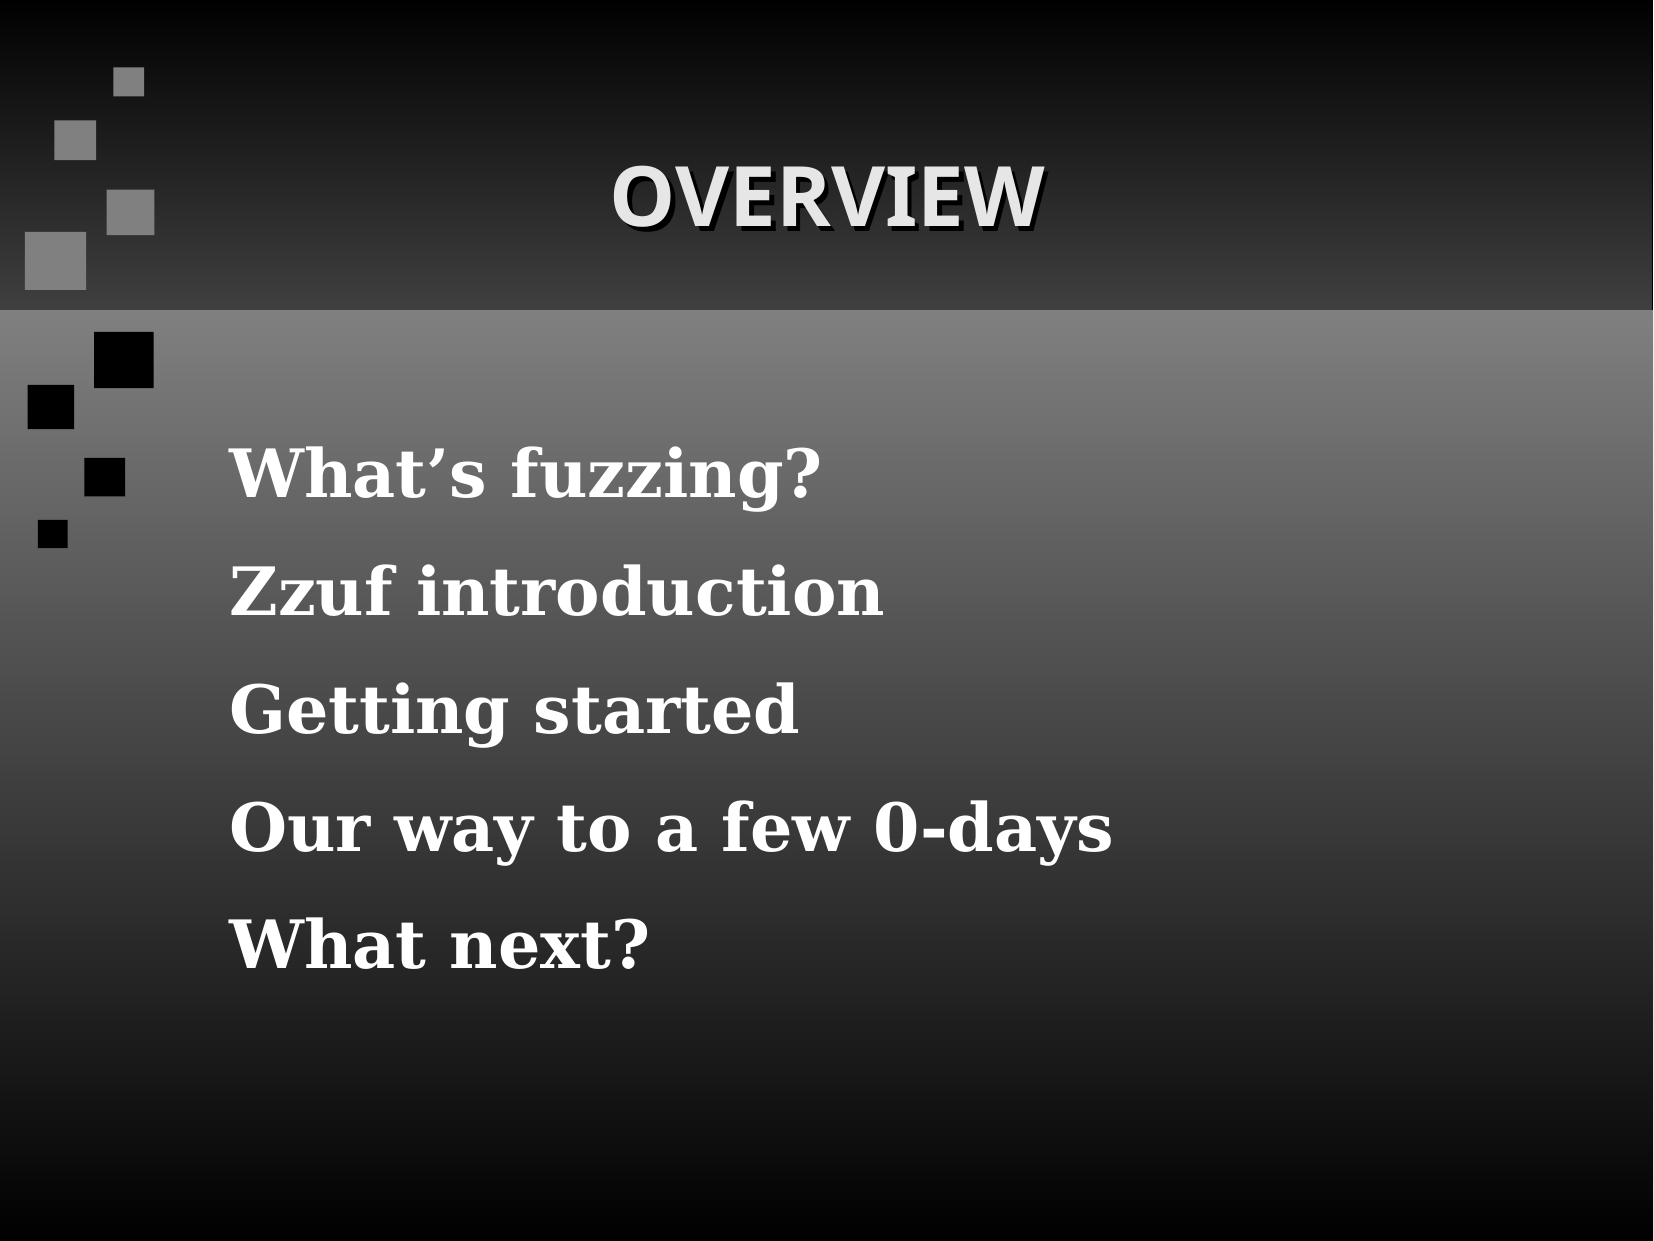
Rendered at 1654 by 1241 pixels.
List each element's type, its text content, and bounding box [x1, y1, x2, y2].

title OVERVIEW [121, 91, 1534, 299]
list What’s fuzzing? Zzuf introduction Getting started Our way to a few 0-days What next? [211, 395, 1596, 1185]
